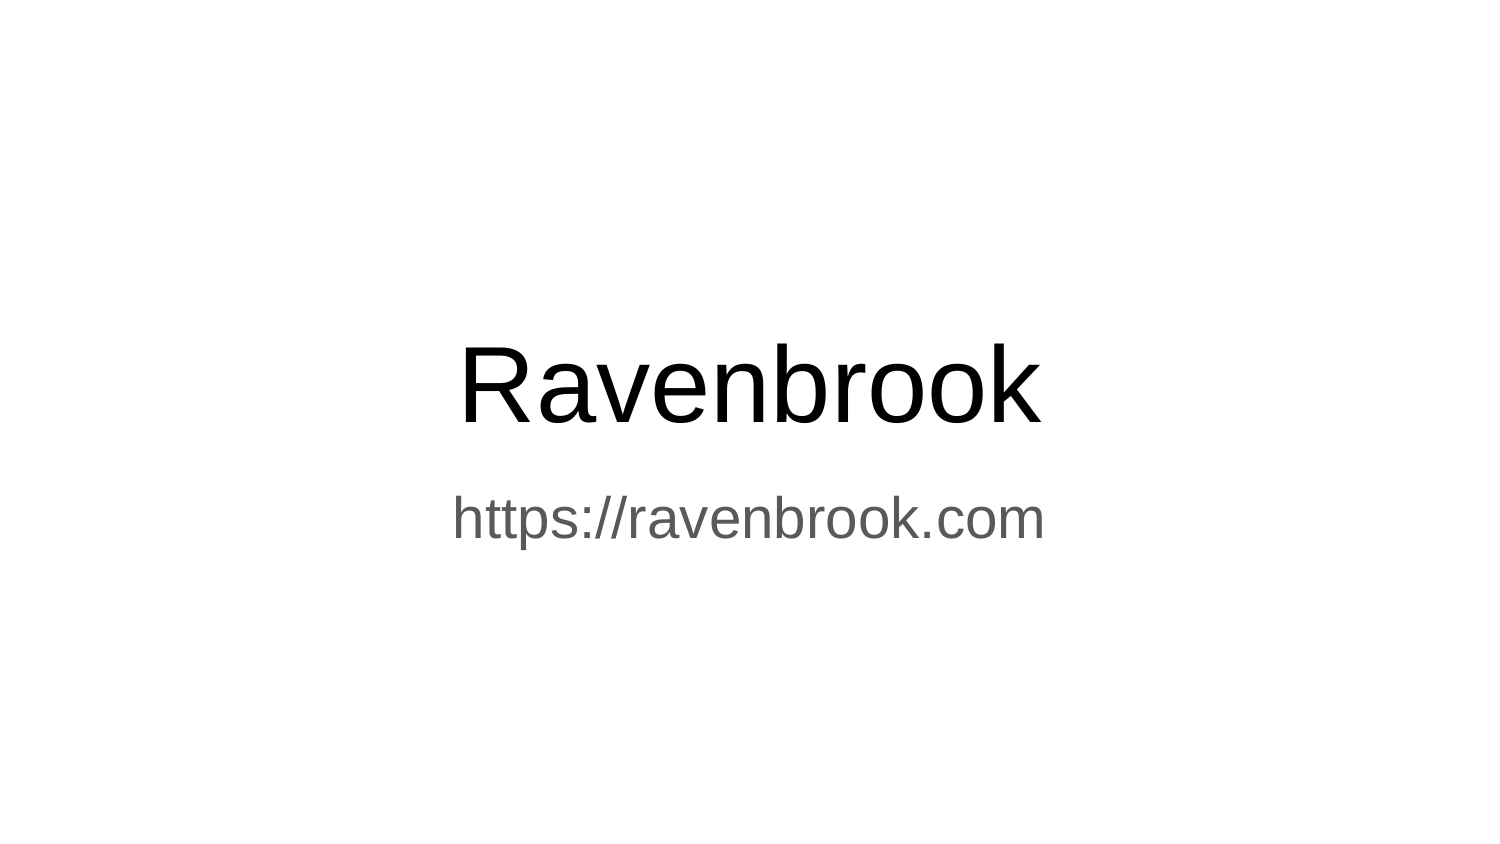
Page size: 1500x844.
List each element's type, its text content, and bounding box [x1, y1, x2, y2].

title Ravenbrook [51, 122, 1449, 459]
subtitle https://ravenbrook.com [51, 464, 1449, 595]
